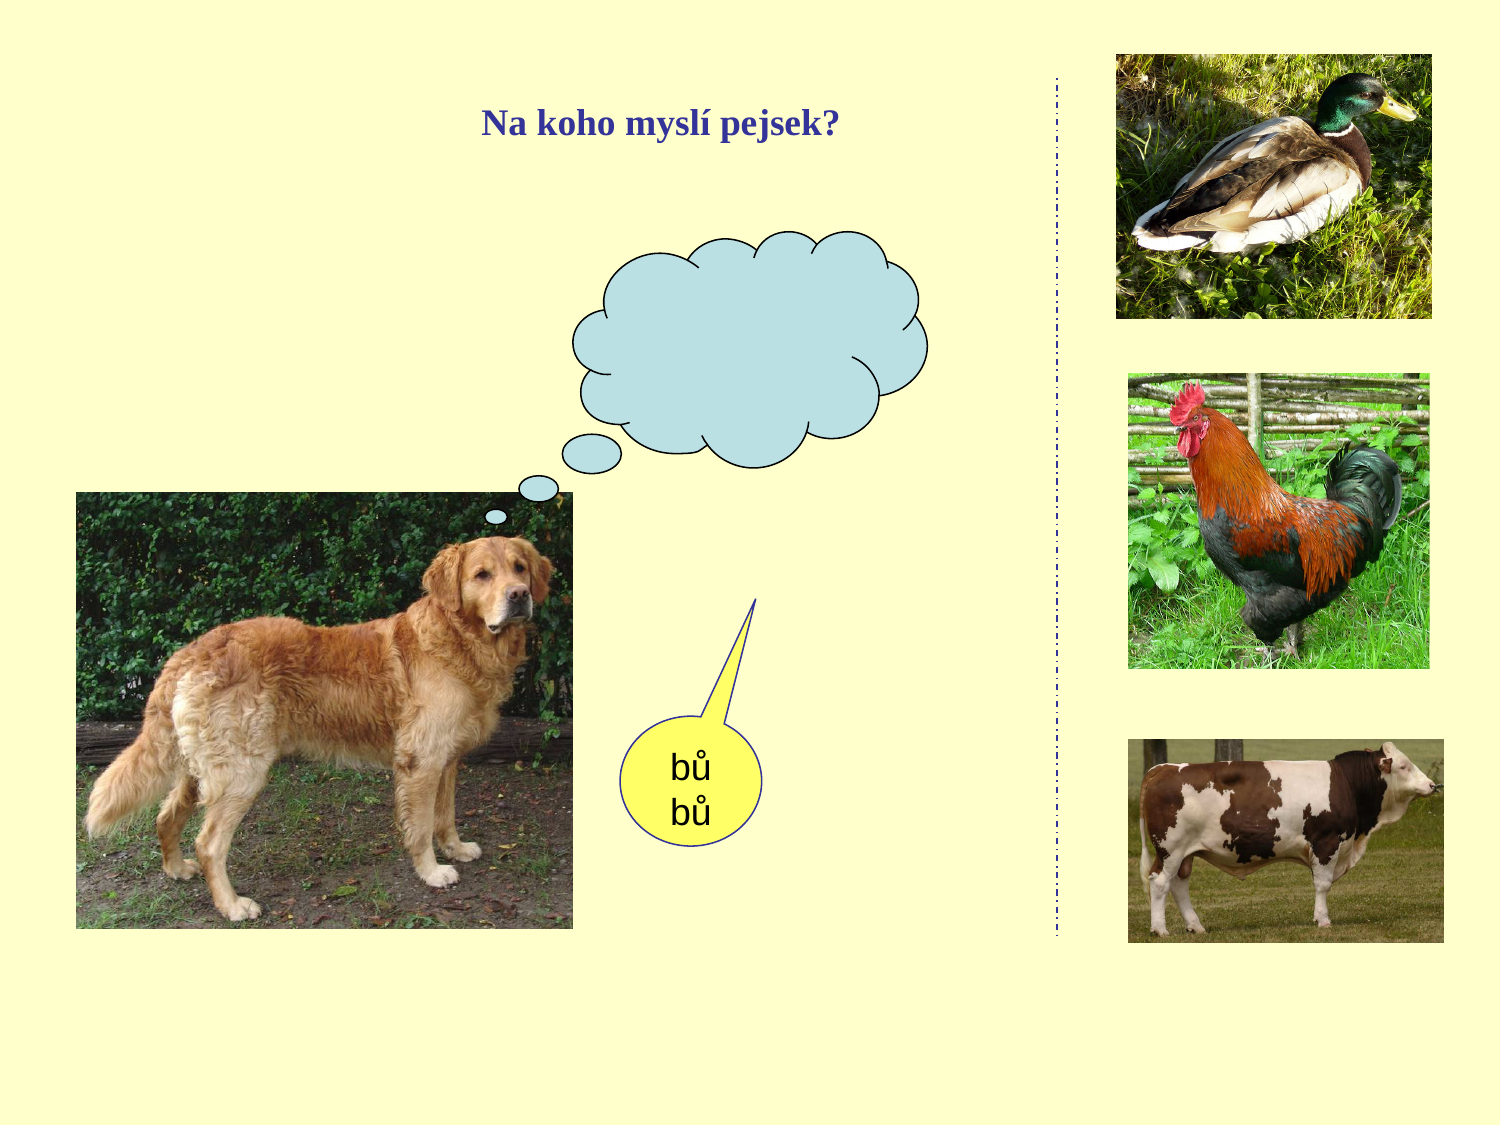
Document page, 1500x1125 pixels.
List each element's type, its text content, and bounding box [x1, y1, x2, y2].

picture [1128, 373, 1430, 669]
text_box [572, 231, 928, 468]
text_box [518, 475, 559, 503]
picture [1116, 54, 1432, 319]
picture [76, 492, 573, 929]
text_box bů bů [620, 598, 762, 847]
text_box Na koho myslí pejsek? [466, 90, 856, 151]
text_box [562, 434, 622, 474]
text_box [484, 509, 508, 525]
picture [1128, 739, 1444, 943]
